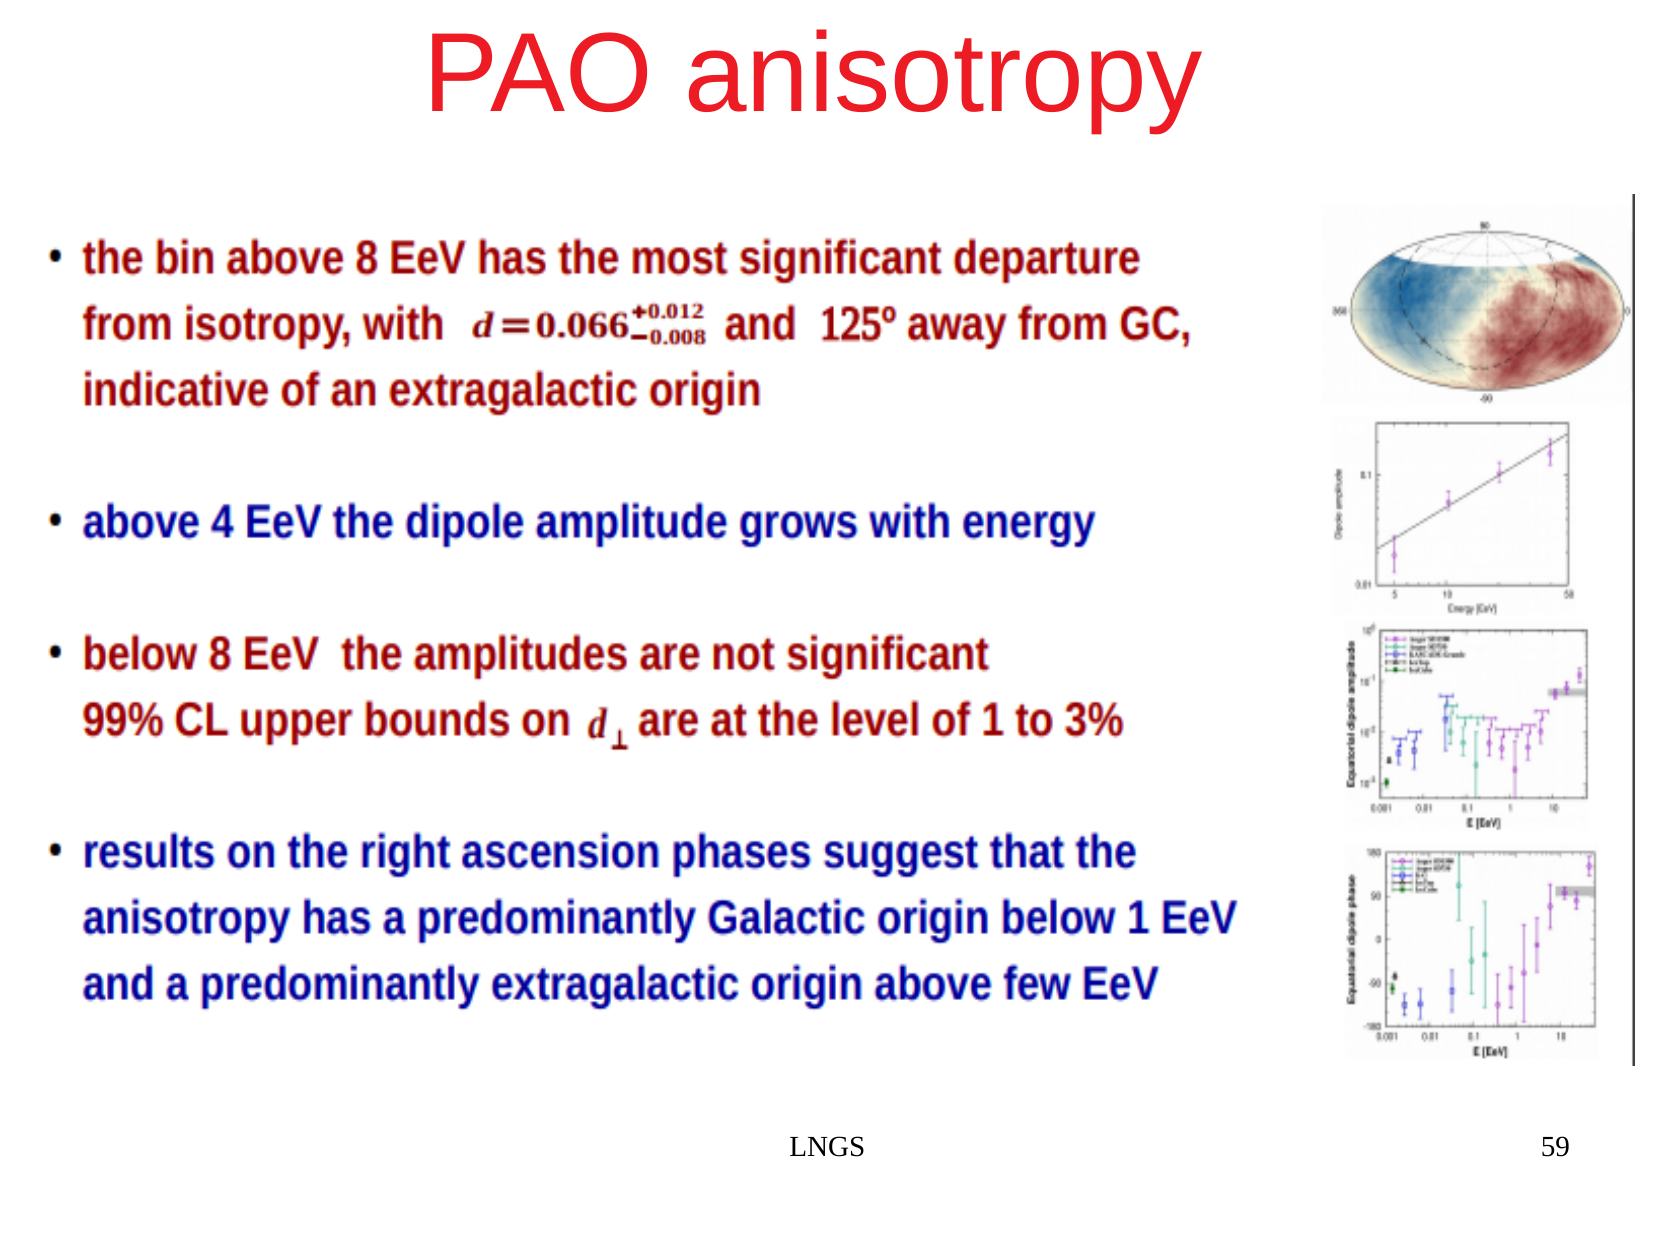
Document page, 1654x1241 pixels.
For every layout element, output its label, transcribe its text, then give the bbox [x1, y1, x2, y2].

picture [33, 194, 1635, 1066]
title PAO anisotropy [82, 9, 1545, 136]
